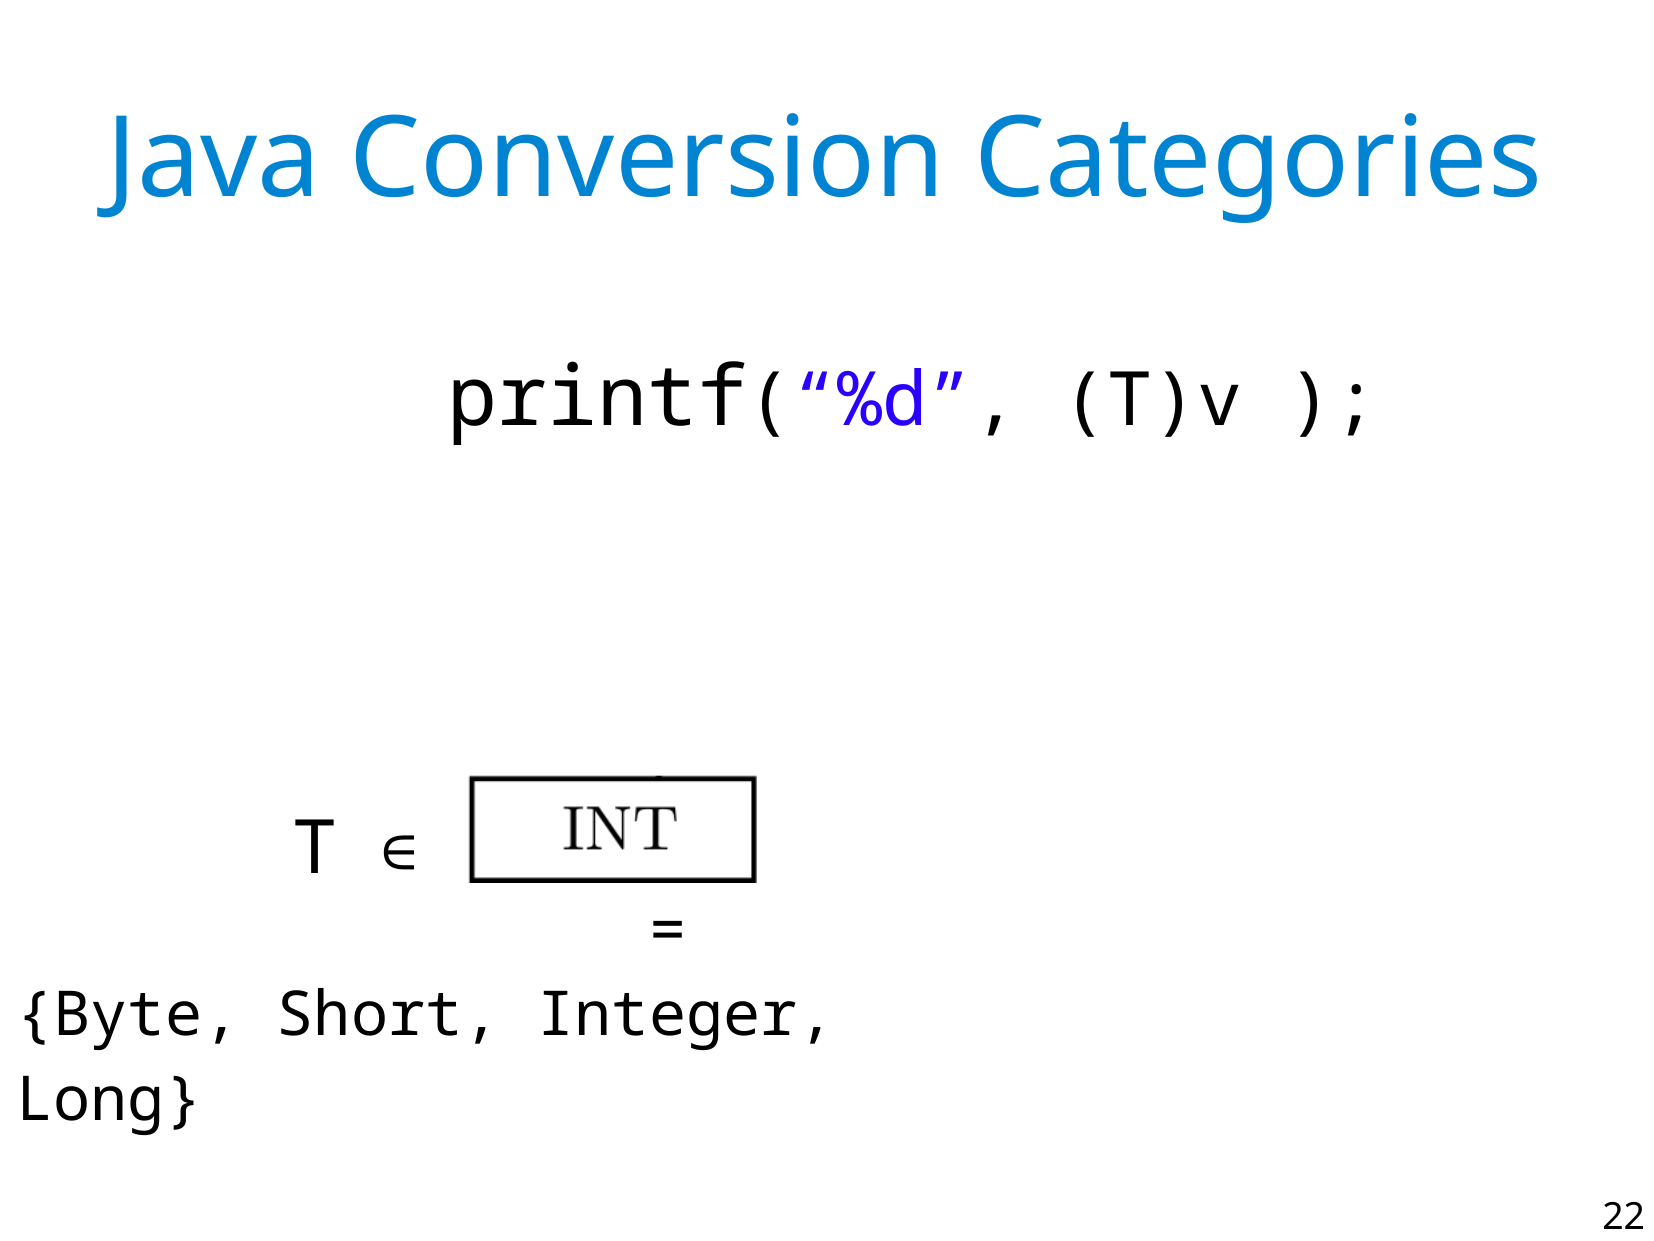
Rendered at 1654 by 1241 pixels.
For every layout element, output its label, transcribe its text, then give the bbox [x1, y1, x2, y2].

title Java Conversion Categories [60, 49, 1591, 257]
text_box printf(“%d”, (T)v ); [405, 329, 1441, 494]
text_box = {Byte, Short, Integer, Long} [0, 885, 964, 1141]
text_box T ∈ [249, 786, 466, 876]
picture [0, 341, 1654, 883]
